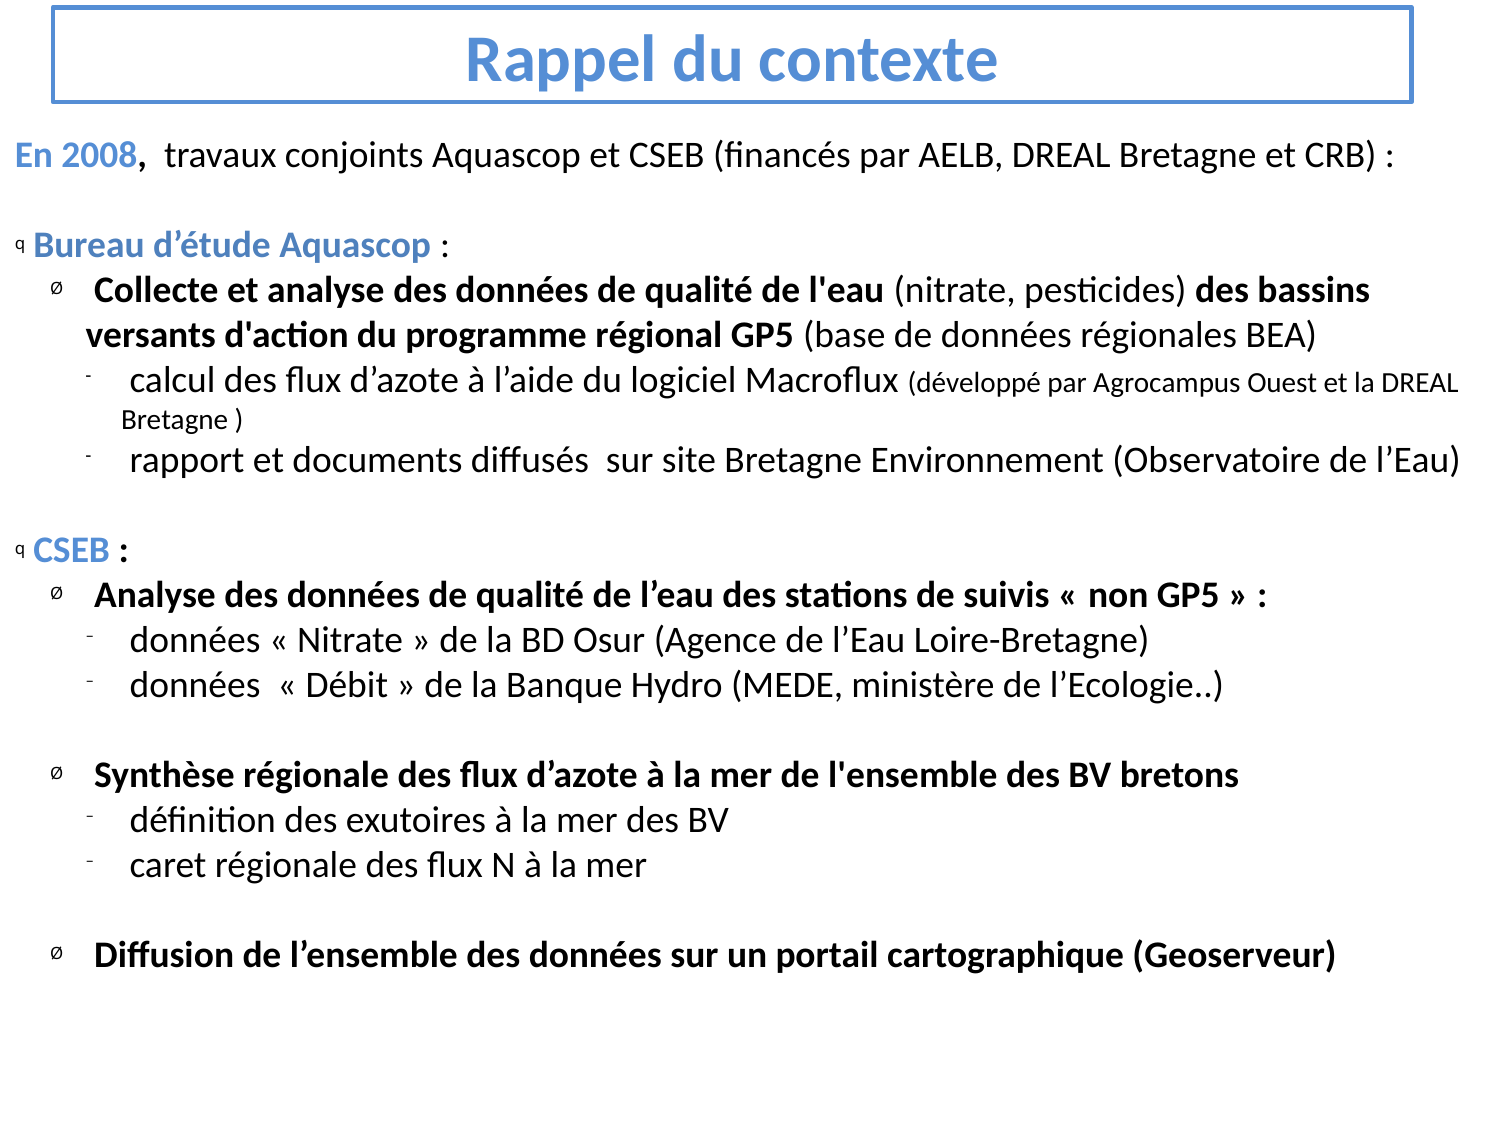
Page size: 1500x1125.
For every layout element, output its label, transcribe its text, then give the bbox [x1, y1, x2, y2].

text_box Rappel du contexte [53, 7, 1412, 103]
text_box En 2008, travaux conjoints Aquascop et CSEB (financés par AELB, DREAL Bretagne et CRB) : Bureau d’étude Aquascop : Collecte et analyse des données de qualité de l'eau (nitrate, pesticides) des bassins versants d'action du programme régional GP5 (base de données régionales BEA) calcul des flux d’azote à l’aide du logiciel Macroflux (développé par Agrocampus Ouest et la DREAL Bretagne ) rapport et documents diffusés sur site Bretagne Environnement (Observatoire de l’Eau) CSEB : Analyse des données de qualité de l’eau des stations de suivis « non GP5 » : données « Nitrate » de la BD Osur (Agence de l’Eau Loire-Bretagne) données « Débit » de la Banque Hydro (MEDE, ministère de l’Ecologie..) Synthèse régionale des flux d’azote à la mer de l'ensemble des BV bretons définition des exutoires à la mer des BV caret régionale des flux N à la mer Diffusion de l’ensemble des données sur un portail cartographique (Geoserveur) [0, 122, 1500, 983]
